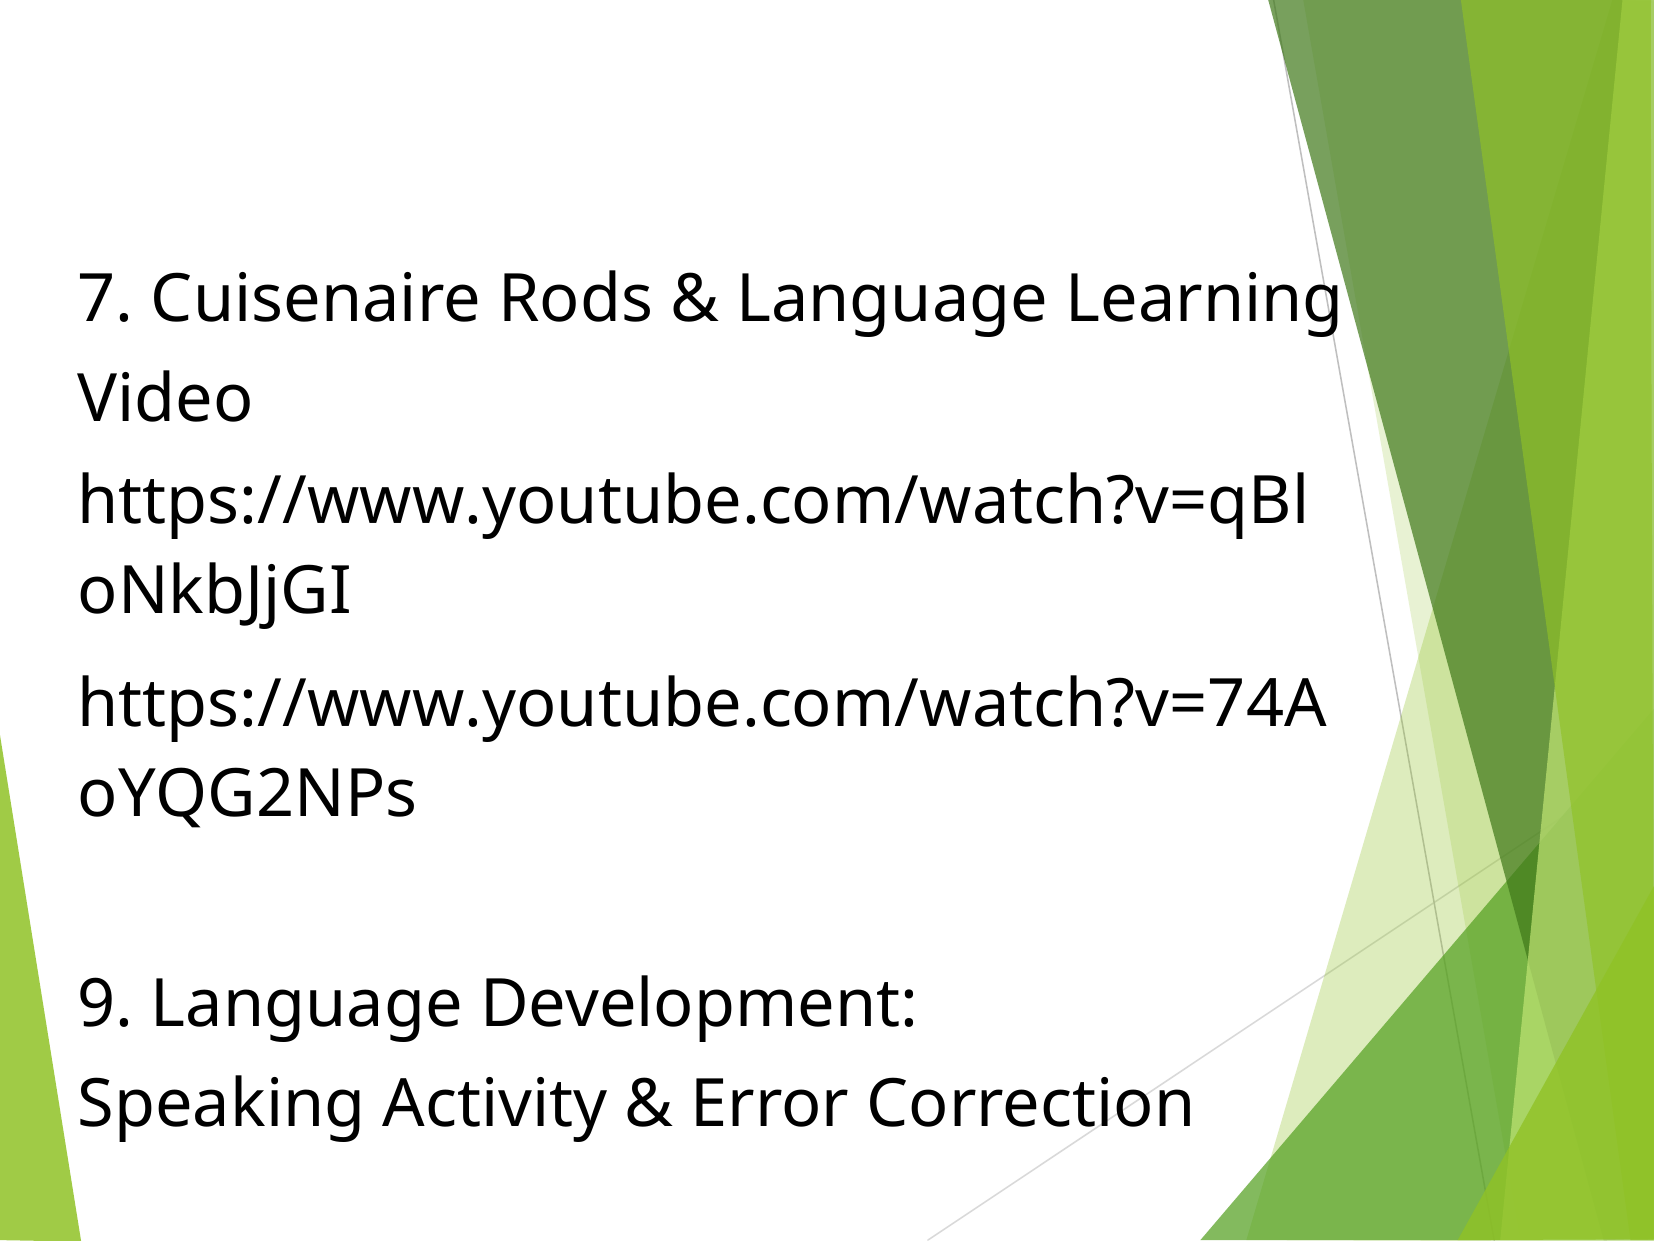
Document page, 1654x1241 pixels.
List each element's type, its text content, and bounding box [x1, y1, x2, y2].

text_box 7. Cuisenaire Rods & Language Learning Video https://www.youtube.com/watch?v=qBloNkbJjGI https://www.youtube.com/watch?v=74AoYQG2NPs 9. Language Development: Speaking Activity & Error Correction [63, 227, 1364, 1169]
